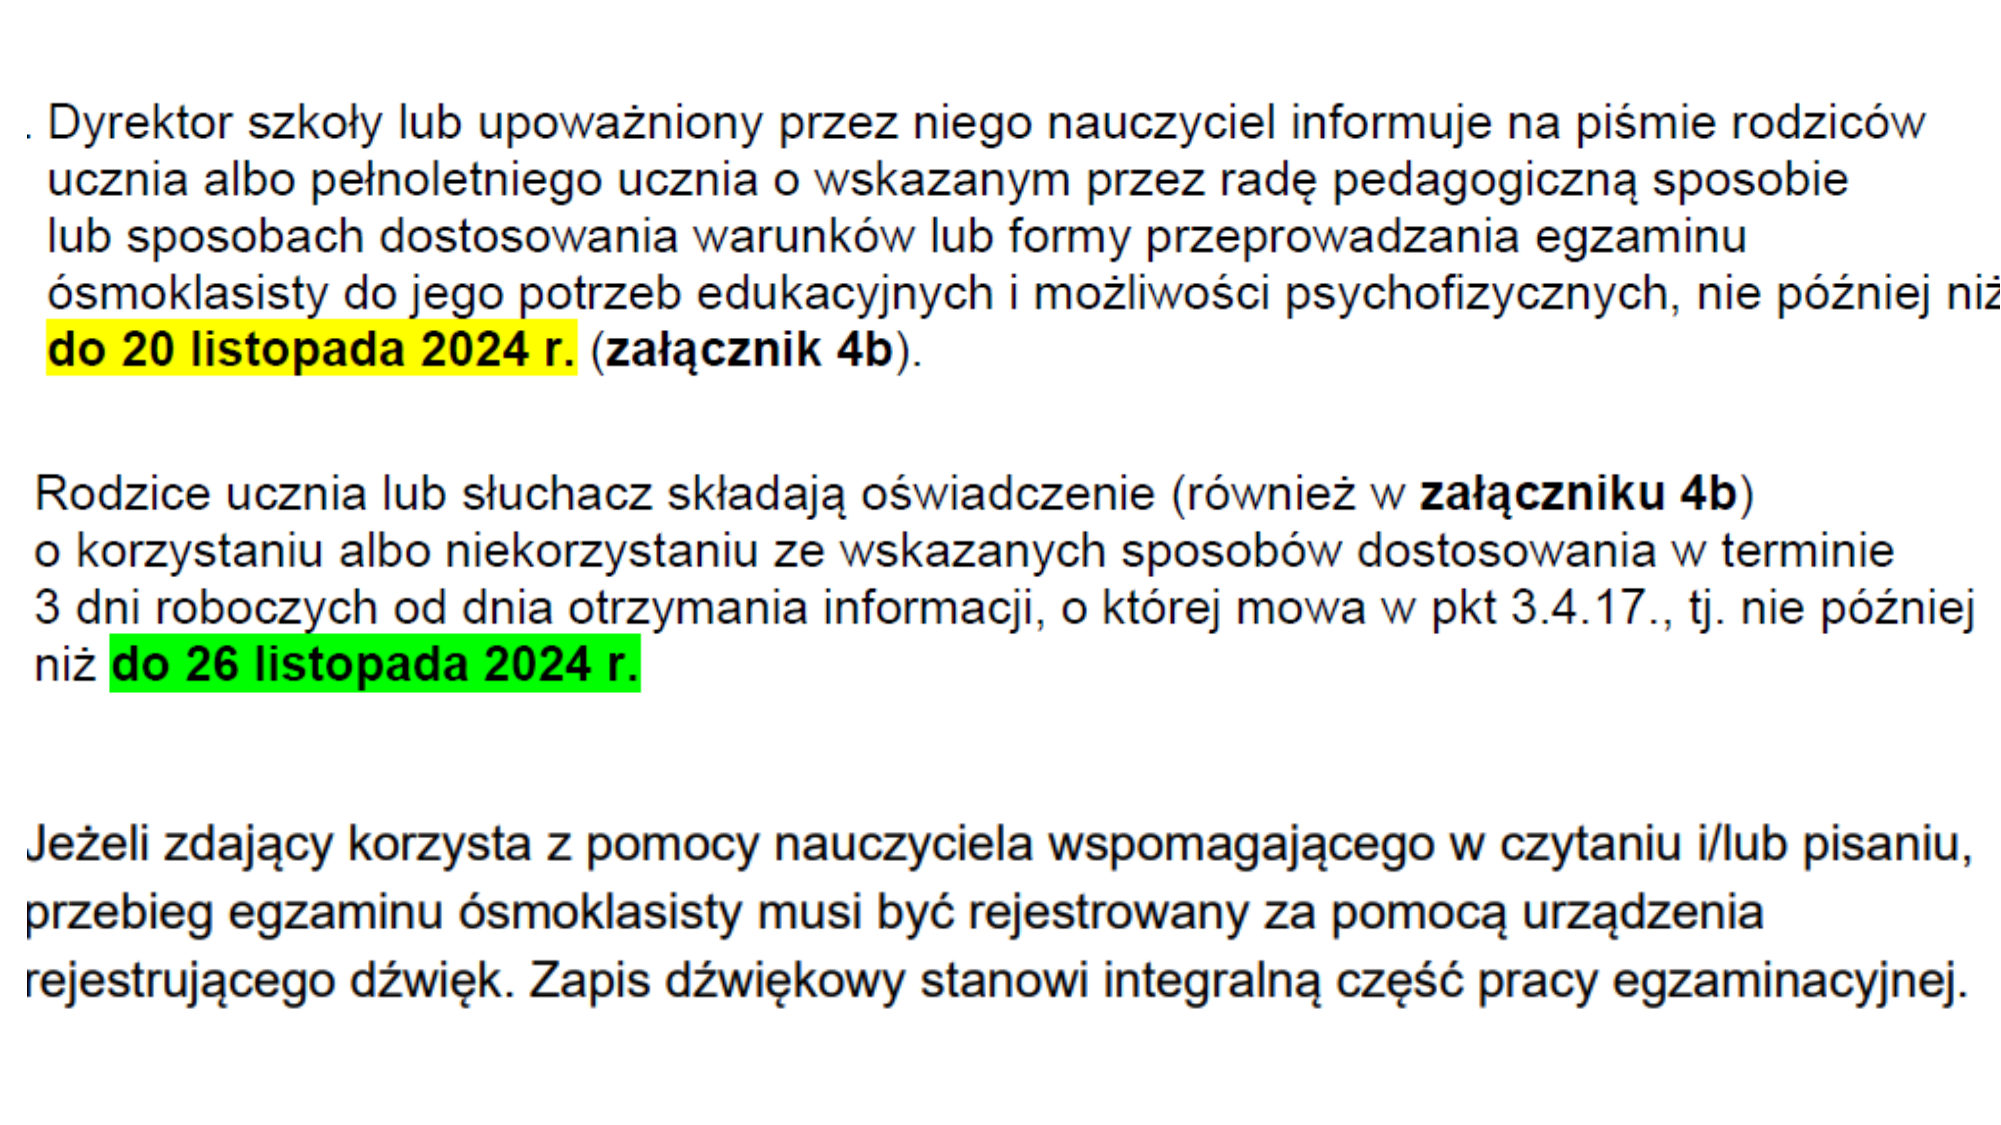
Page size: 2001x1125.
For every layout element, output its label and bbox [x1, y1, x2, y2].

picture [27, 86, 2000, 384]
picture [27, 813, 1988, 1018]
picture [20, 463, 1980, 695]
